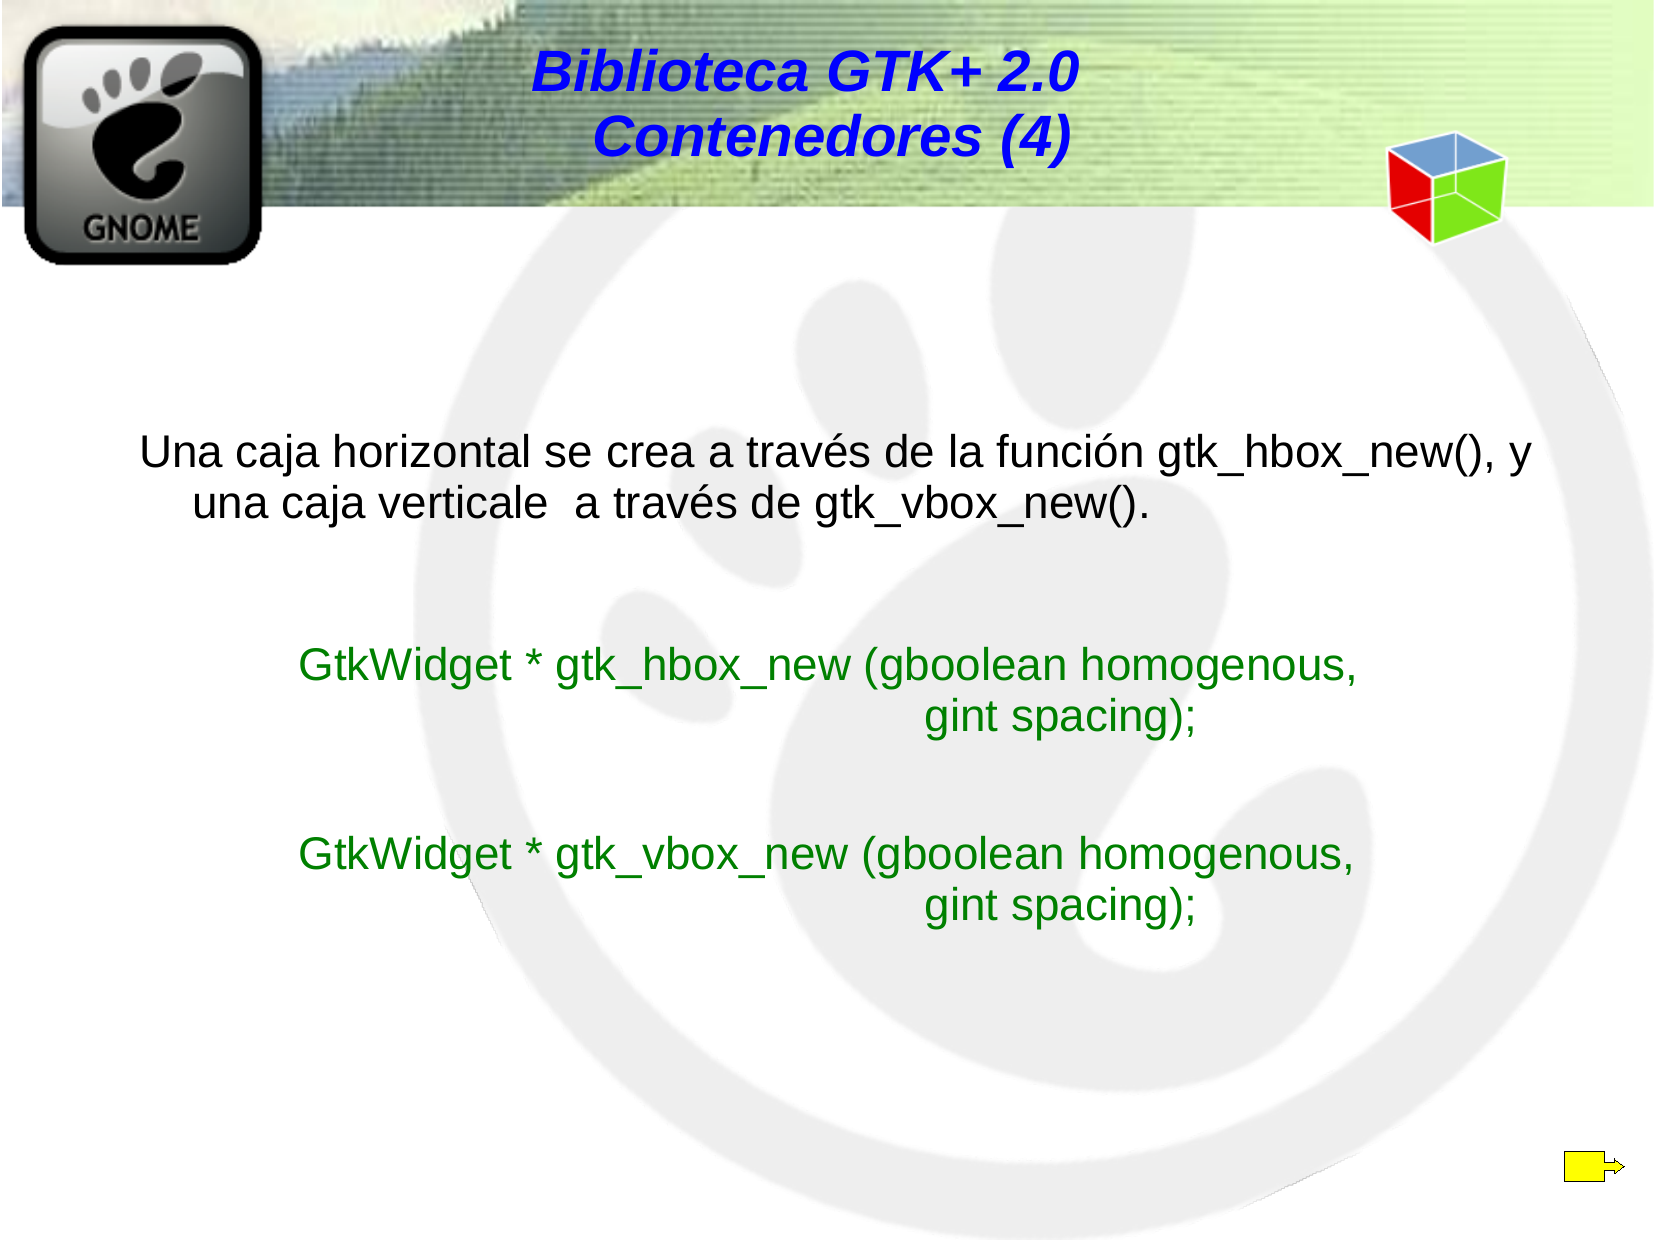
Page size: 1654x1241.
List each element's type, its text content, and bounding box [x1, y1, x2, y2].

text_box [1564, 1151, 1625, 1182]
title Biblioteca GTK+ 2.0 Contenedores (4) [236, 0, 1359, 208]
picture [2, 0, 1654, 1240]
list Una caja horizontal se crea a través de la función gtk_hbox_new(), y una caja verticale a través de gtk_vbox_new(). GtkWidget * gtk_hbox_new (gboolean homogenous, gint spacing); GtkWidget * gtk_vbox_new (gboolean homogenous, gint spacing); [121, 344, 1534, 1127]
